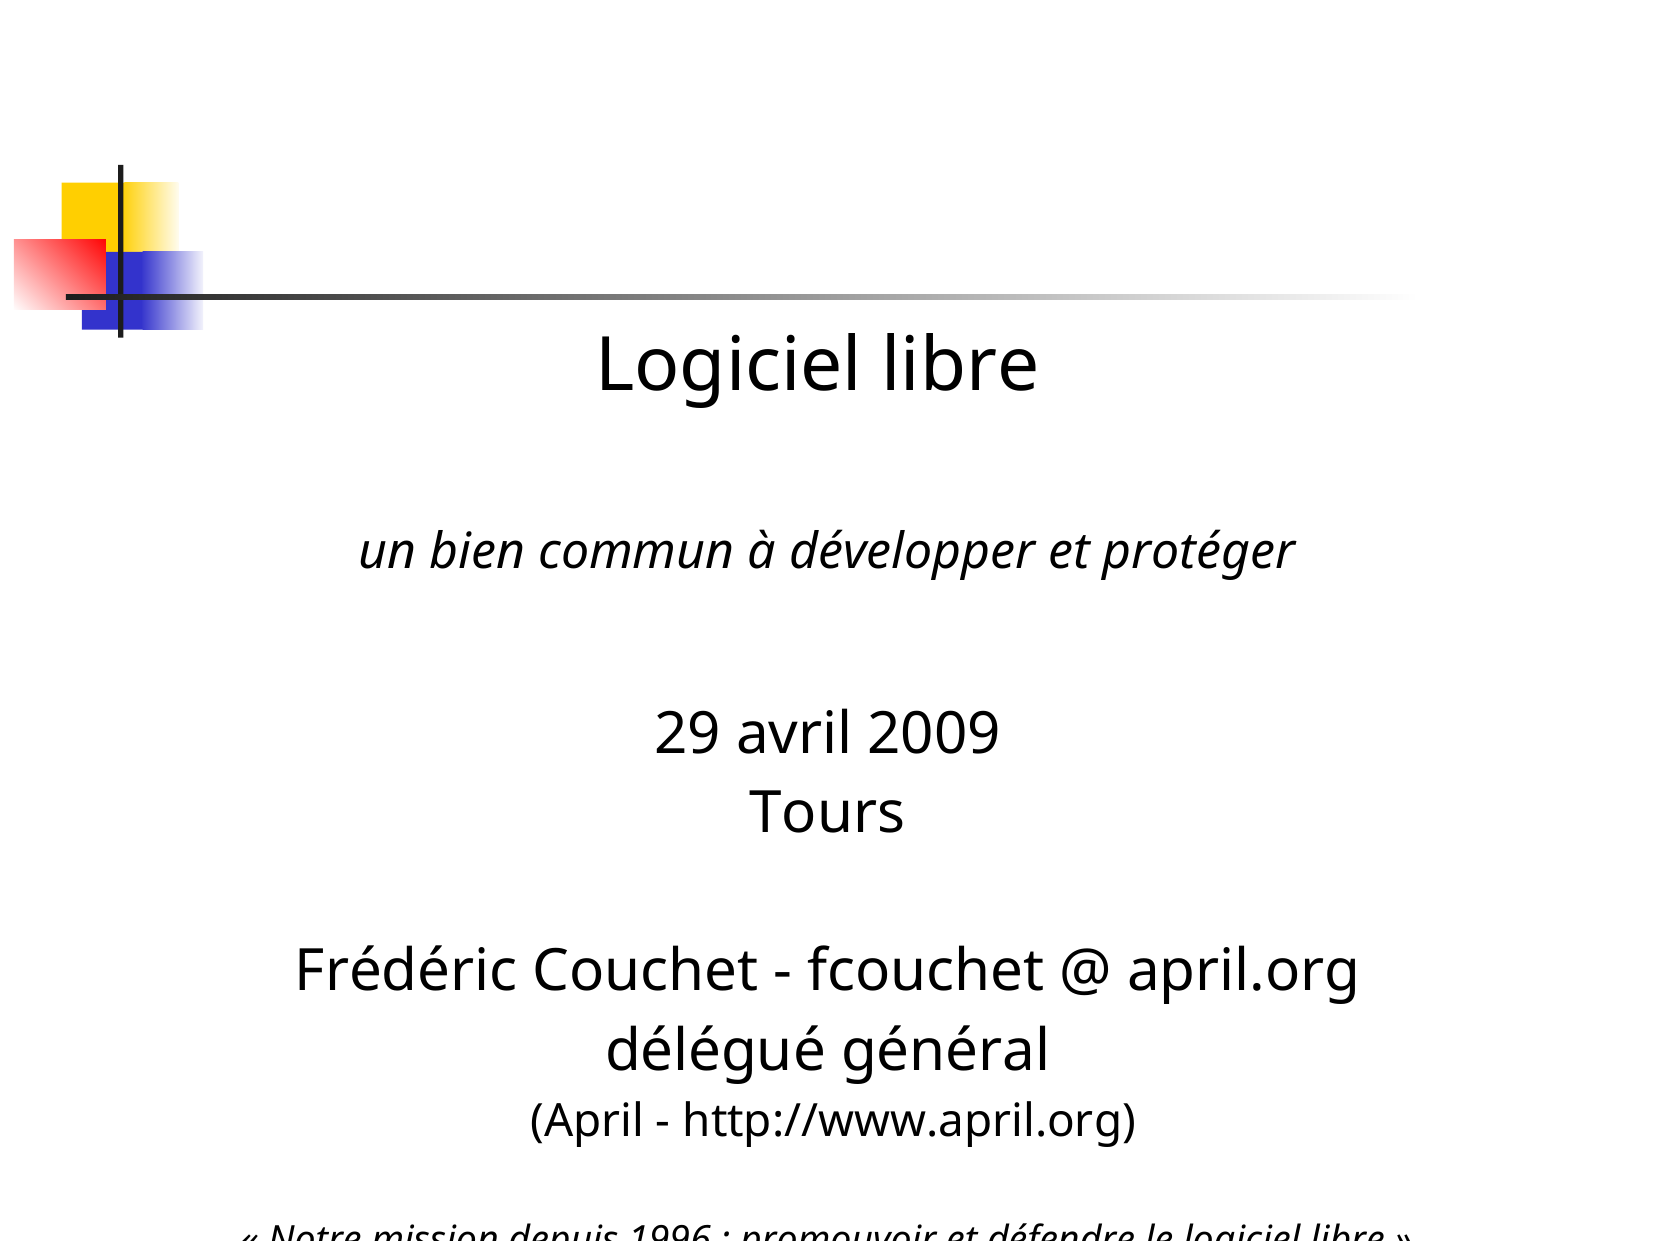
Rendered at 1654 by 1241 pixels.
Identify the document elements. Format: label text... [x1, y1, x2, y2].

subtitle Logiciel libre un bien commun à développer et protéger 29 avril 2009 Tours Frédéric Couchet - fcouchet @ april.org délégué général (April - http://www.april.org) « Notre mission depuis 1996 : promouvoir et défendre le logiciel libre » [121, 311, 1534, 1206]
title [121, 102, 1534, 311]
